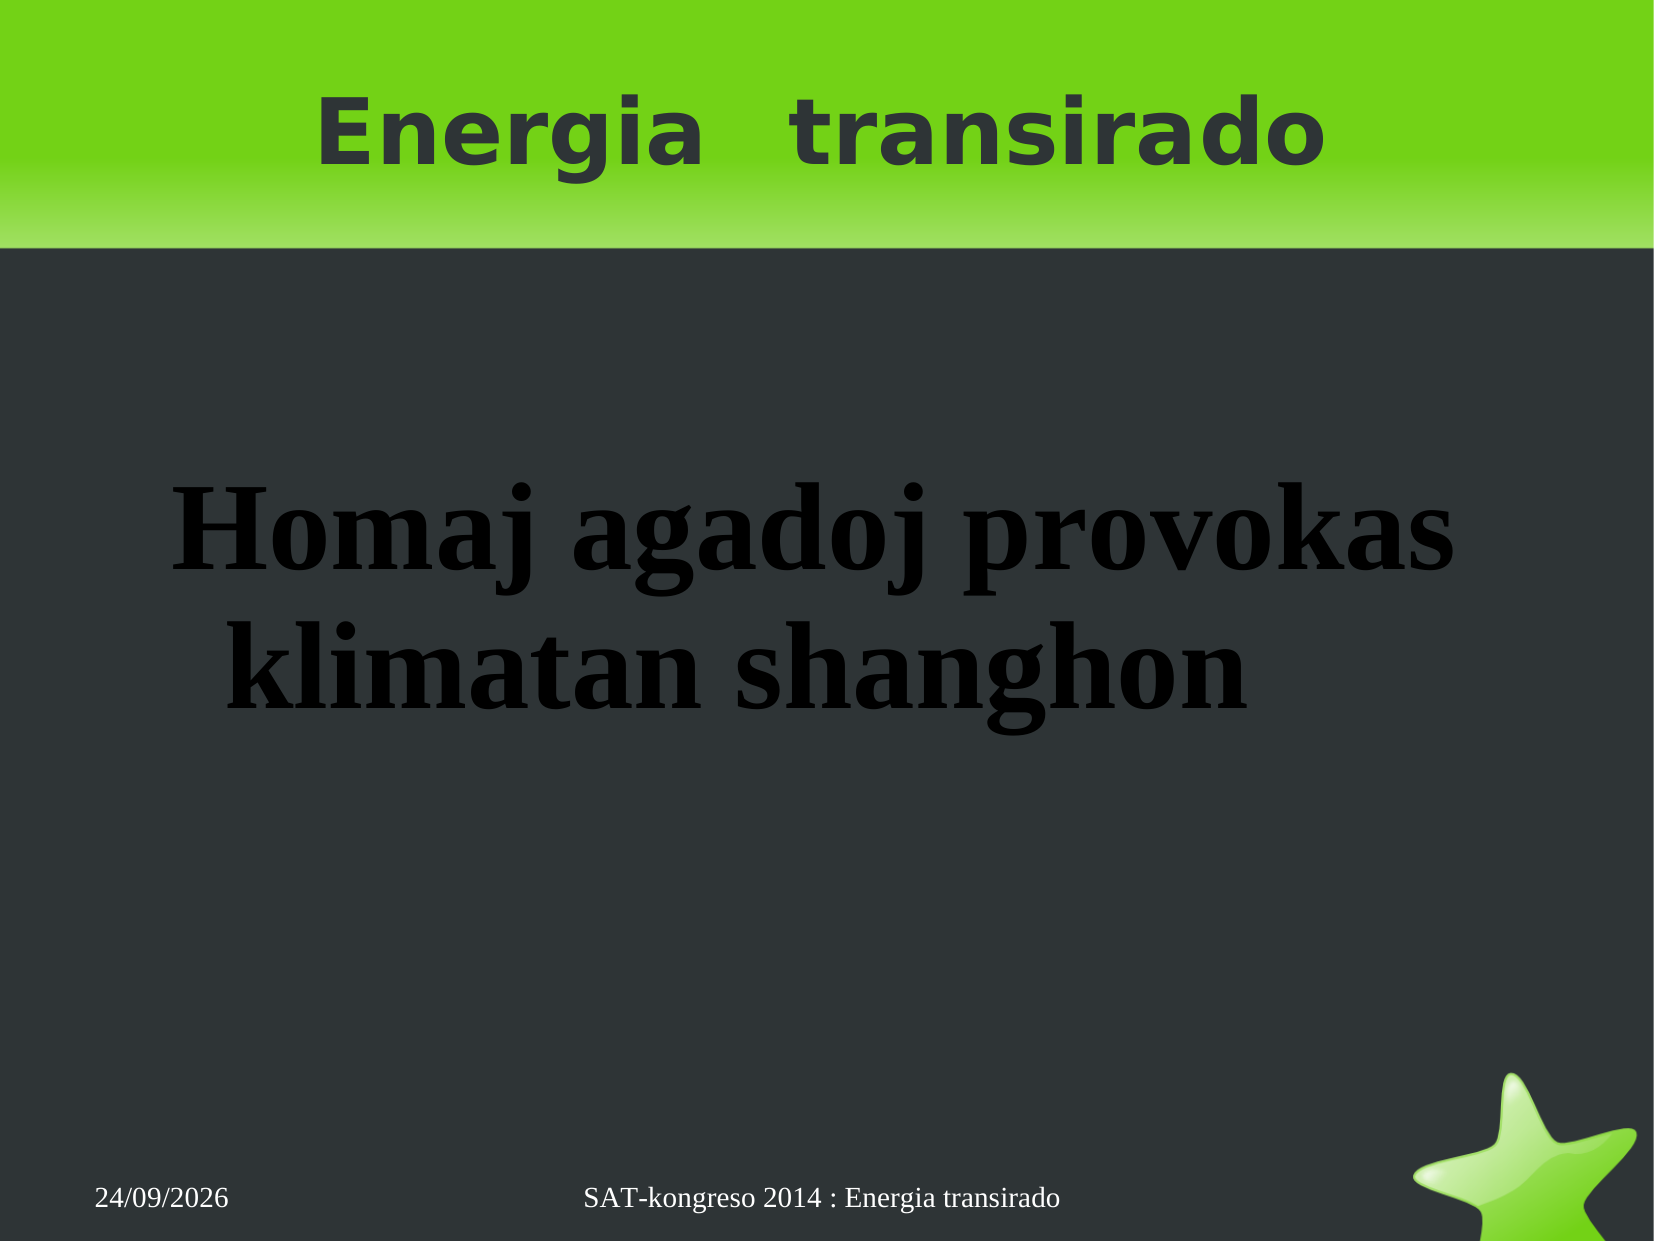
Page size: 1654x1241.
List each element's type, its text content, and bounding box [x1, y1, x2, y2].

picture [0, 0, 1654, 1241]
title Energia transira do [76, 29, 1565, 237]
list Homaj agadoj provokas klimatan shanghon [82, 290, 1571, 1109]
